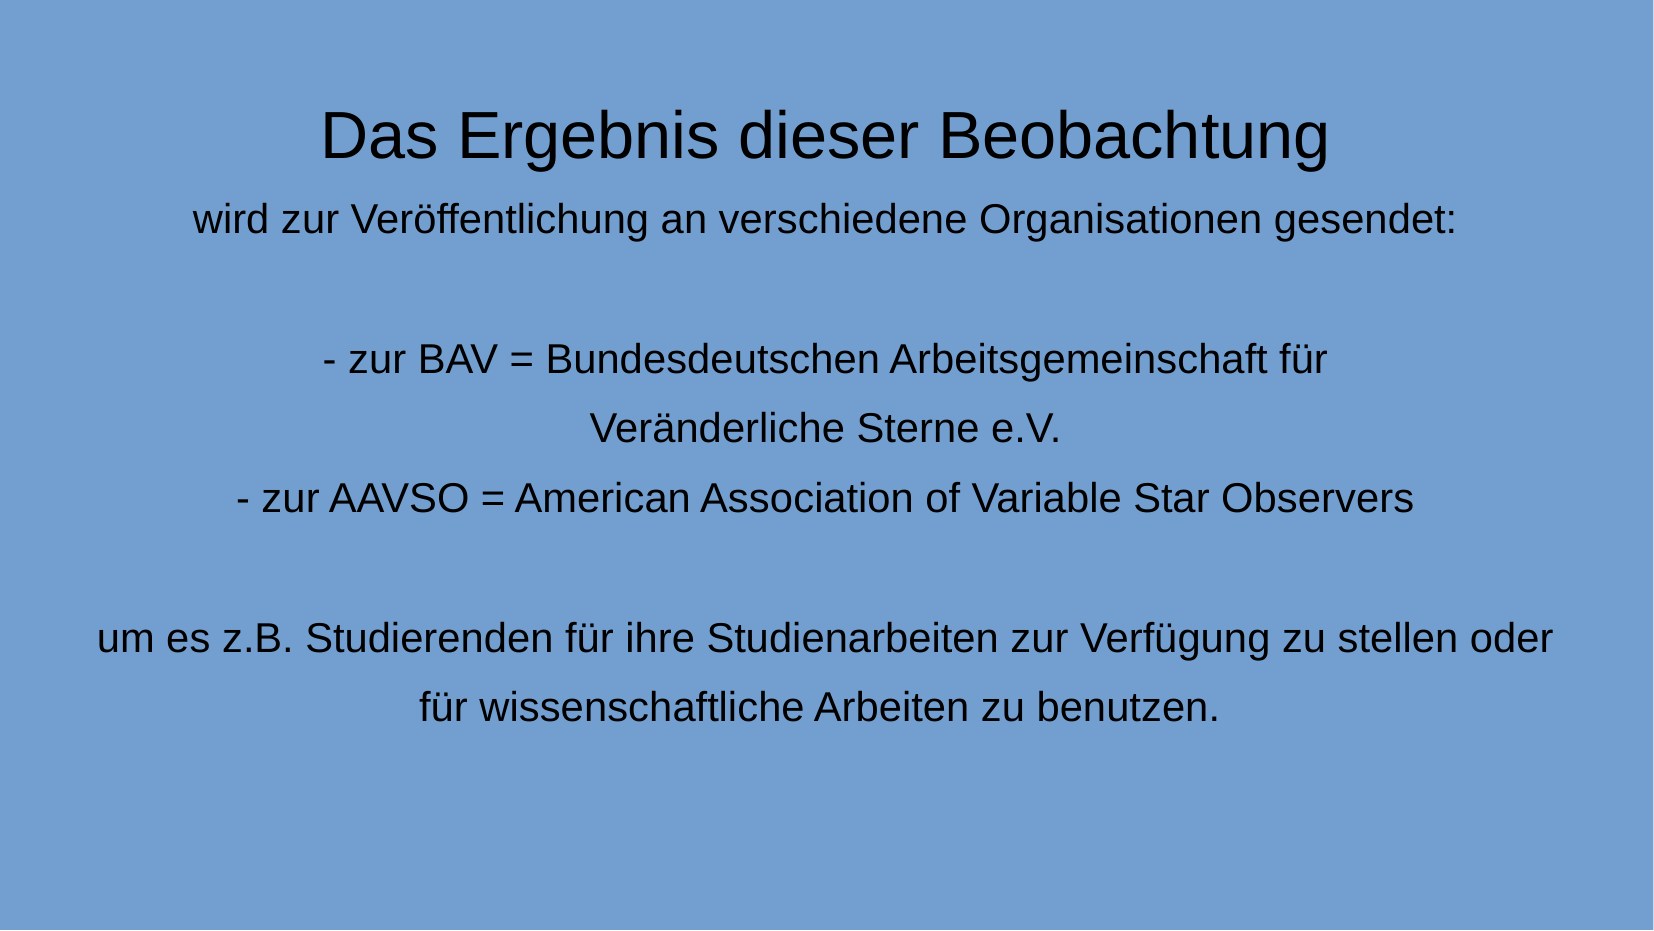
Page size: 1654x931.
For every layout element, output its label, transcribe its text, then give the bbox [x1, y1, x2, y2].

text_box Das Ergebnis dieser Beobachtung wird zur Veröffentlichung an verschiedene Organisationen gesendet: - zur BAV = Bundesdeutschen Arbeitsgemeinschaft für Veränderliche Sterne e.V. - zur AAVSO = American Association of Variable Star Observers um es z.B. Studierenden für ihre Studienarbeiten zur Verfügung zu stellen oder für wissenschaftliche Arbeiten zu benutzen. [29, 11, 1622, 768]
